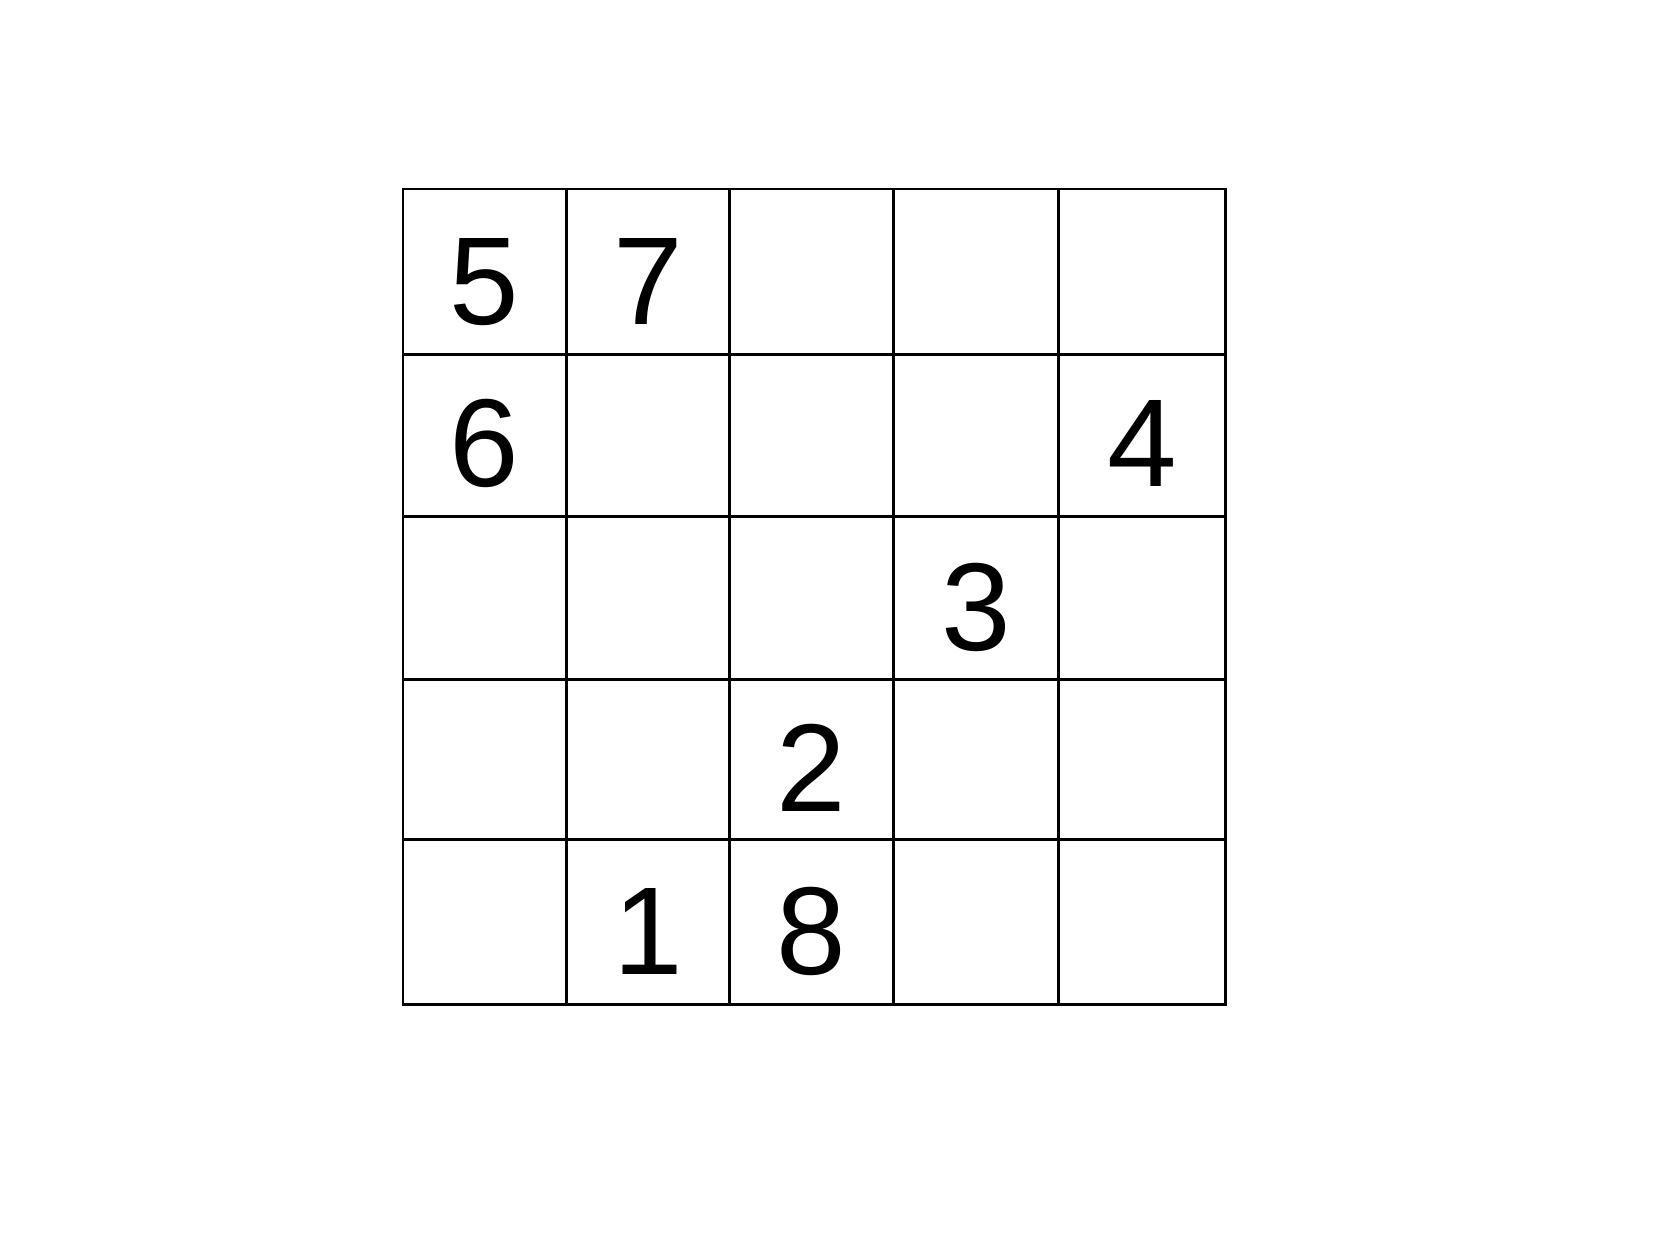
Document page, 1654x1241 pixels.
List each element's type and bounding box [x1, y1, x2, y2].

chart [402, 188, 1228, 1033]
